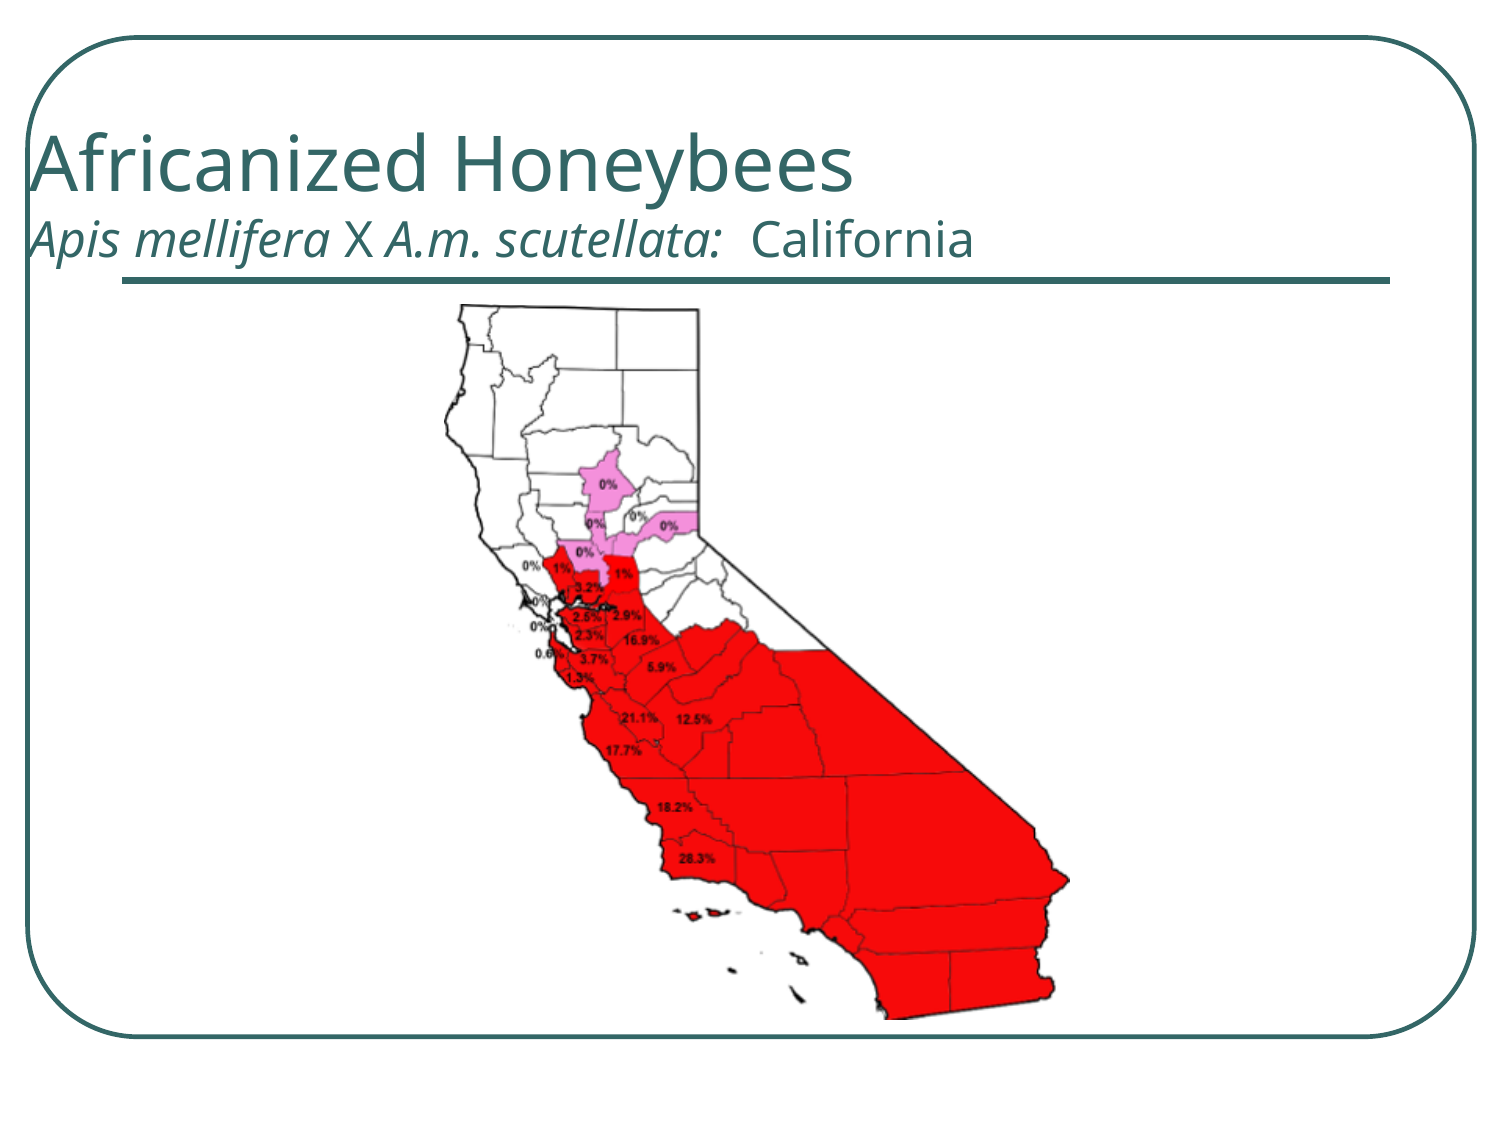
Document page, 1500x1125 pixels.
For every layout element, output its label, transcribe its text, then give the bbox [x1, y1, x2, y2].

title Africanized Honeybees Apis mellifera X A.m. scutellata: California [15, 87, 1486, 275]
picture [444, 304, 1070, 1021]
